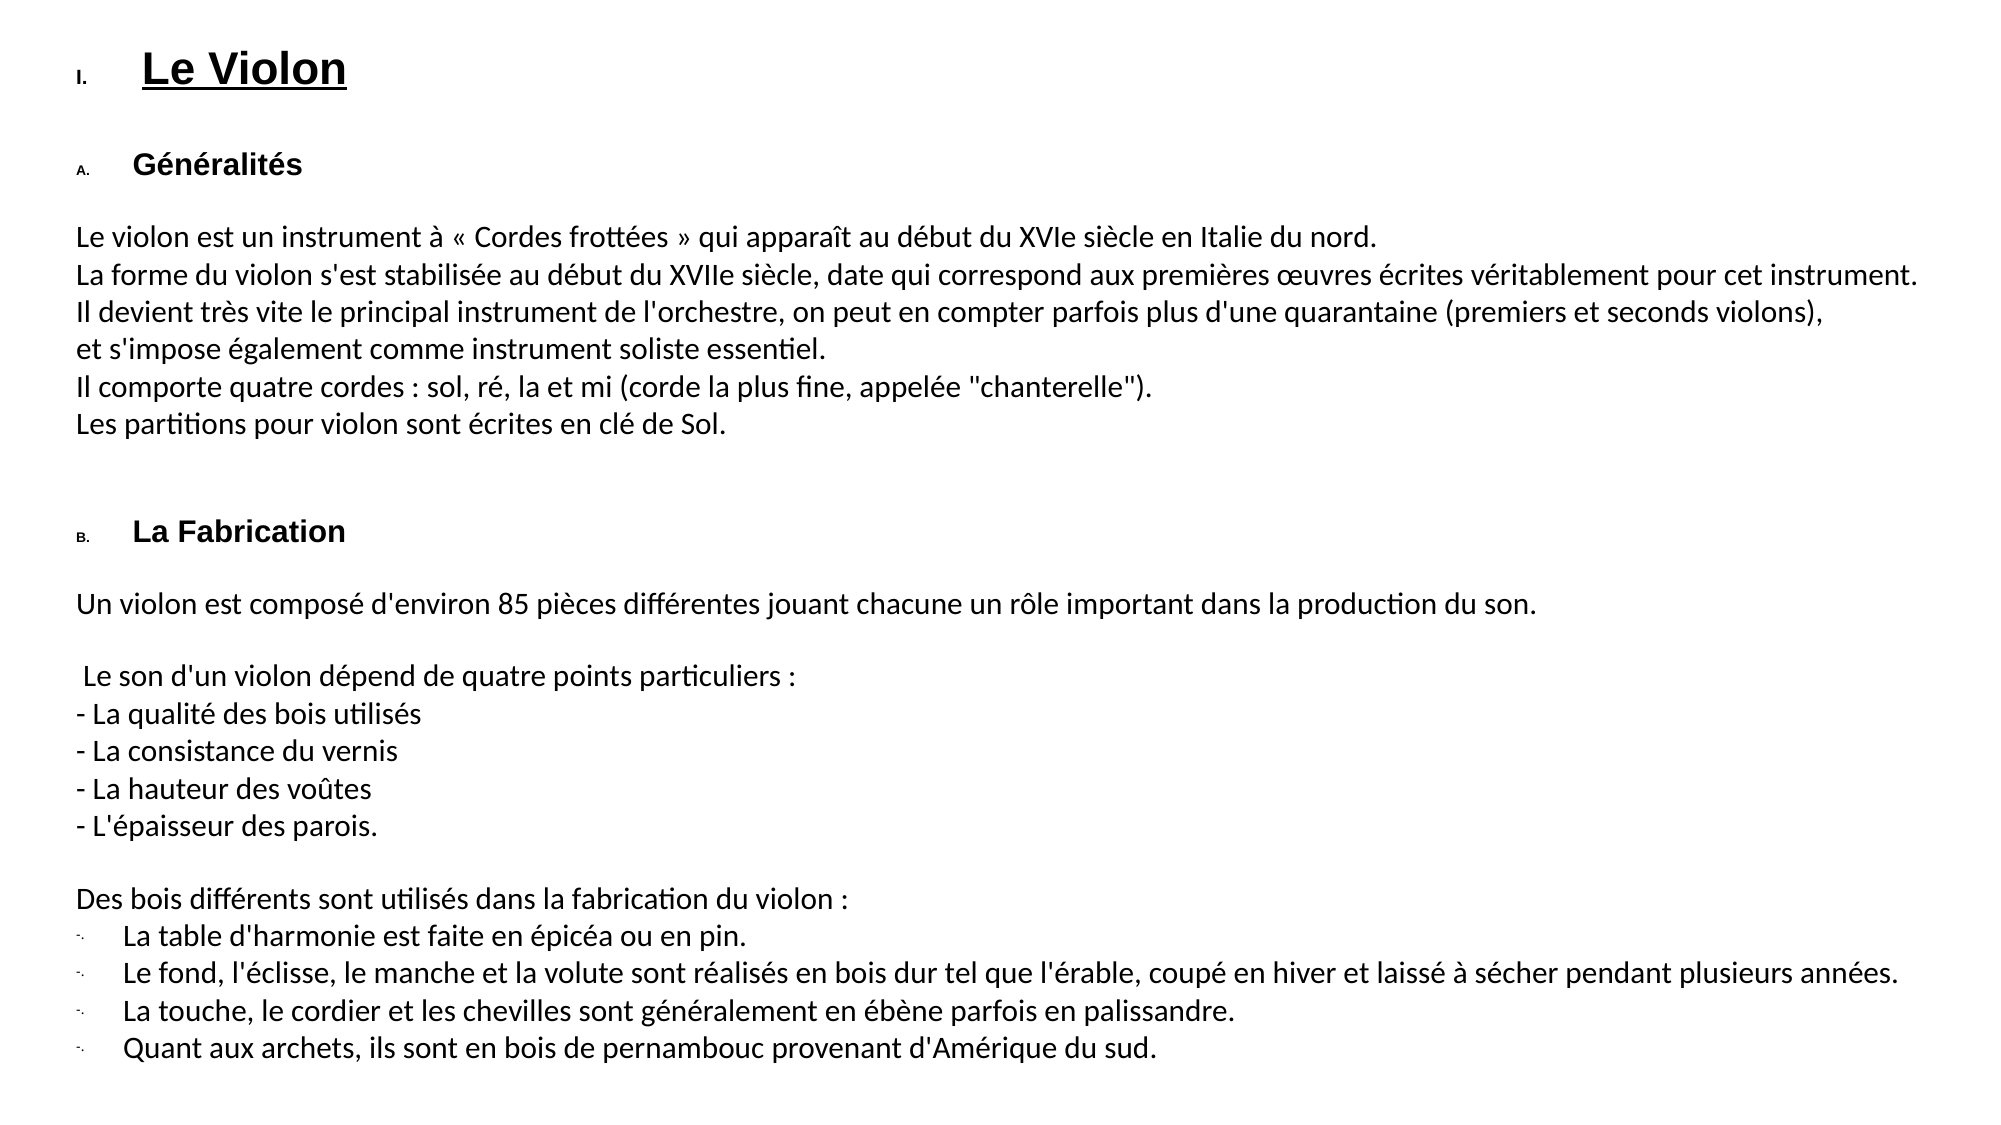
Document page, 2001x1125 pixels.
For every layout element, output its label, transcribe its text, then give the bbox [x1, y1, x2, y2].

text_box Le Violon Généralités Le violon est un instrument à « Cordes frottées » qui apparaît au début du XVIe siècle en Italie du nord. La forme du violon s'est stabilisée au début du XVIIe siècle, date qui correspond aux premières œuvres écrites véritablement pour cet instrument. Il devient très vite le principal instrument de l'orchestre, on peut en compter parfois plus d'une quarantaine (premiers et seconds violons), et s'impose également comme instrument soliste essentiel. Il comporte quatre cordes : sol, ré, la et mi (corde la plus fine, appelée "chanterelle"). Les partitions pour violon sont écrites en clé de Sol. La Fabrication Un violon est composé d'environ 85 pièces différentes jouant chacune un rôle important dans la production du son. Le son d'un violon dépend de quatre points particuliers : - La qualité des bois utilisés - La consistance du vernis - La hauteur des voûtes - L'épaisseur des parois. Des bois différents sont utilisés dans la fabrication du violon : La table d'harmonie est faite en épicéa ou en pin. Le fond, l'éclisse, le manche et la volute sont réalisés en bois dur tel que l'érable, coupé en hiver et laissé à sécher pendant plusieurs années. La touche, le cordier et les chevilles sont généralement en ébène parfois en palissandre. Quant aux archets, ils sont en bois de pernambouc provenant d'Amérique du sud. [61, 31, 1947, 1108]
